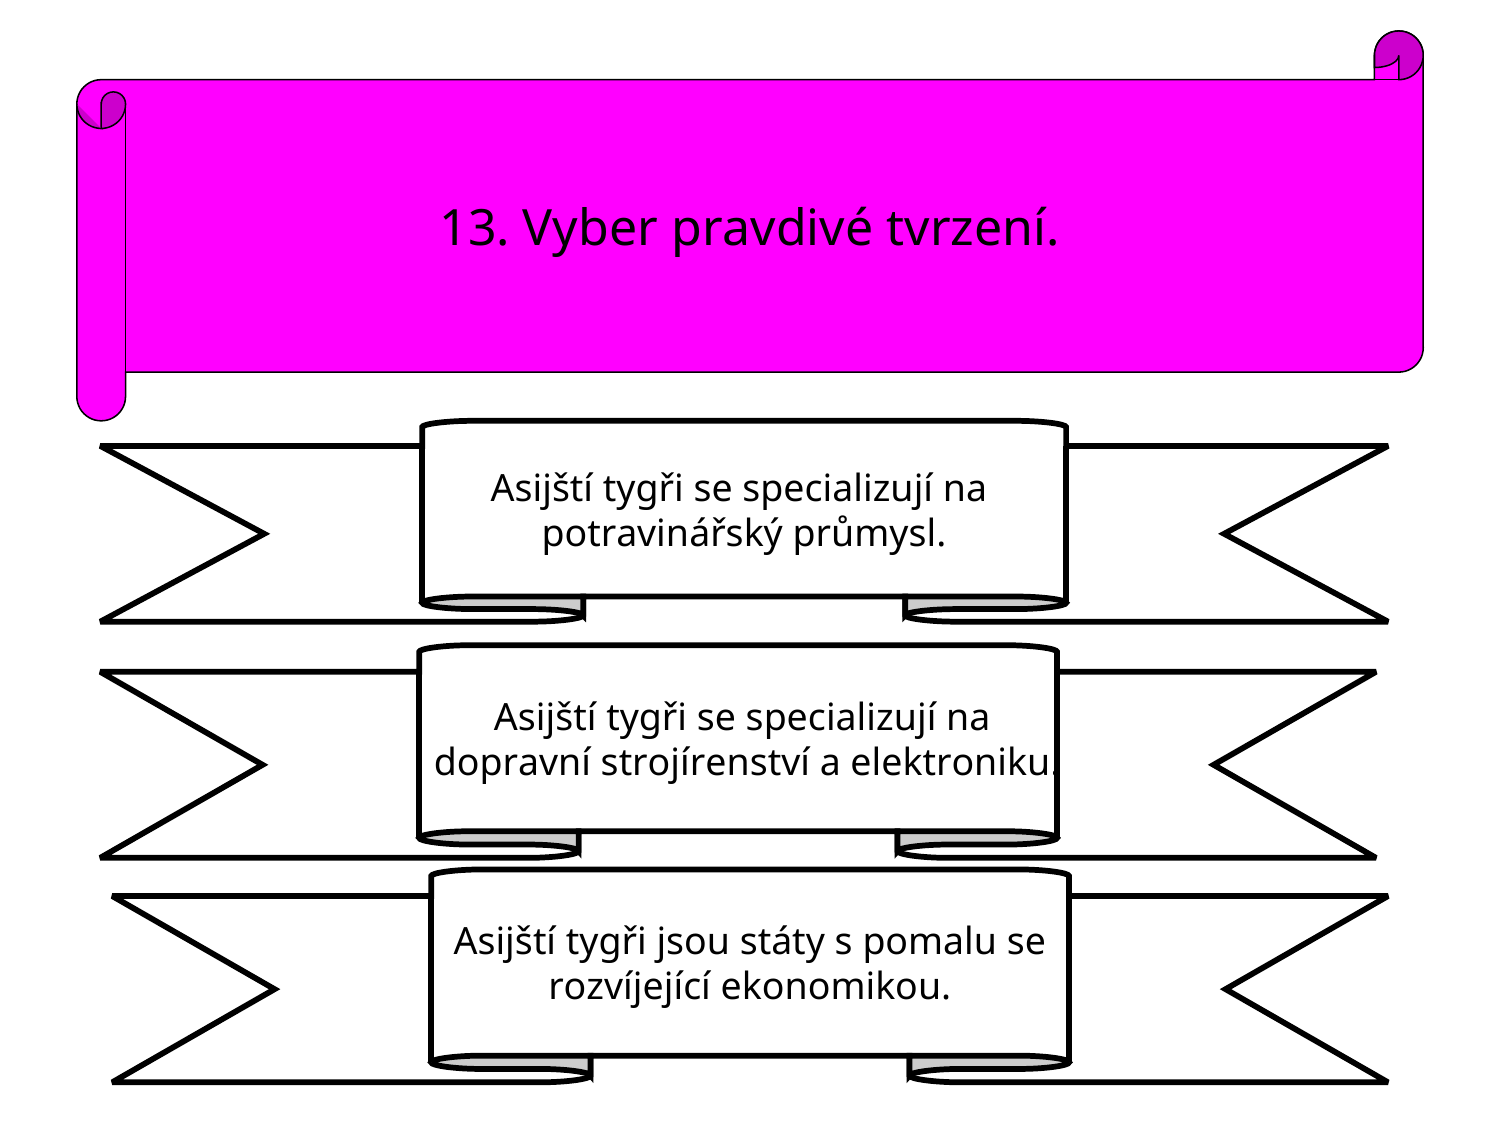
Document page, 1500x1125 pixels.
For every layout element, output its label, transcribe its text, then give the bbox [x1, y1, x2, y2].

text_box Asijští tygři se specializují na dopravní strojírenství a elektroniku. [100, 645, 1377, 858]
text_box Asijští tygři jsou státy s pomalu se rozvíjející ekonomikou. [112, 869, 1389, 1083]
text_box Asijští tygři se specializují na potravinářský průmysl. [100, 420, 1389, 622]
text_box 13. Vyber pravdivé tvrzení. [76, 59, 1424, 373]
text_box 13. Vyber pravdivé tvrzení. [76, 107, 126, 421]
